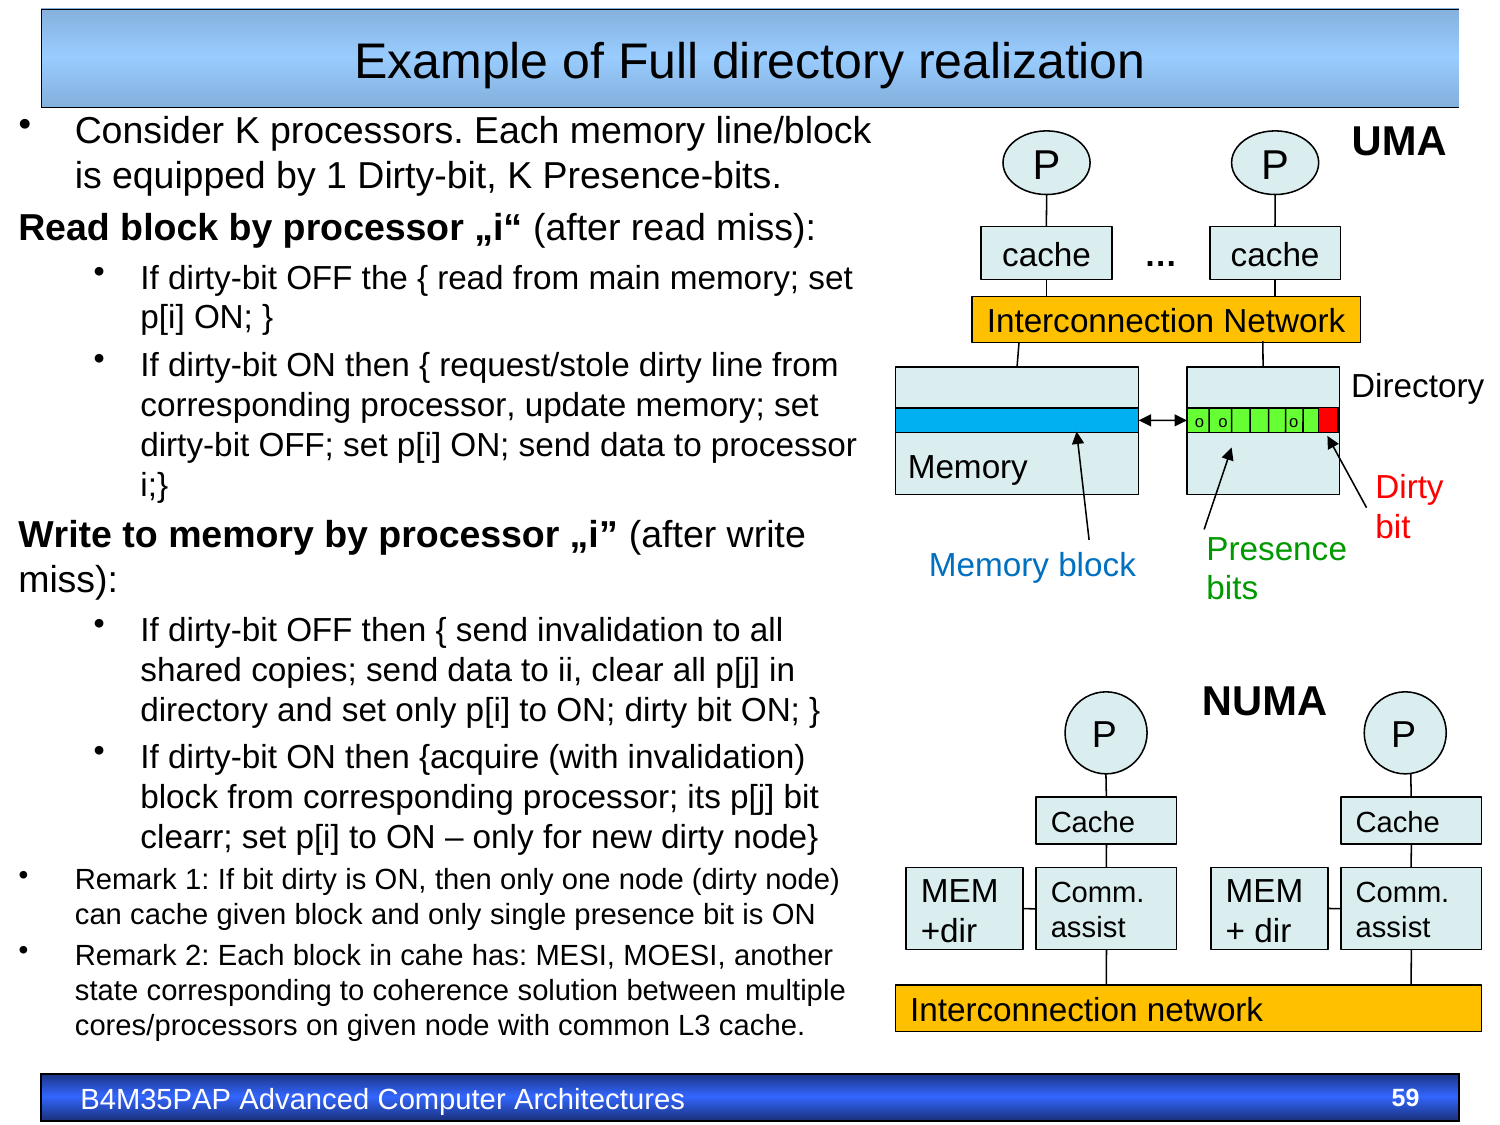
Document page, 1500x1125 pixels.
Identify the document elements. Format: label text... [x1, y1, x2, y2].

text_box P [1002, 130, 1091, 195]
text_box Comm. assist [1036, 867, 1177, 950]
text_box NUMA [1186, 672, 1368, 726]
text_box P [1231, 130, 1319, 195]
text_box Cache [1036, 797, 1177, 845]
text_box P [1364, 691, 1447, 774]
text_box Memory block [913, 543, 1174, 582]
text_box Directory [1336, 357, 1500, 411]
title Example of Full directory realization [41, 8, 1459, 108]
text_box Dirty bit [1381, 478, 1394, 496]
text_box Interconnection network [895, 984, 1482, 1032]
text_box Dirty bit [1360, 478, 1500, 532]
text_box Presence bits [1191, 540, 1373, 594]
list Consider K processors. Each memory line/block is equipped by 1 Dirty-bit, K Presence-bits. Read block by processor „i“ (after read miss): If dirty-bit OFF the { read from main memory; set p[i] ON; } If dirty-bit ON then { request/stole dirty line from corresponding processor, update memory; set dirty-bit OFF; set p[i] ON; send data to processor i;} Write to memory by processor „i” (after write miss): If dirty-bit OFF then { send invalidation to all shared copies; send data to ii, clear all p[j] in directory and set only p[i] to ON; dirty bit ON; } If dirty-bit ON then {acquire (with invalidation) block from corresponding processor; its p[j] bit clearr; set p[i] to ON – only for new dirty node} Remark 1: If bit dirty is ON, then only one node (dirty node) can cache given block and only single presence bit is ON Remark 2: Each block in cahe has: MESI, MOESI, another state corresponding to coherence solution between multiple cores/processors on given node with common L3 cache. [3, 98, 890, 1076]
text_box cache [981, 226, 1112, 280]
text_box MEM + dir [1210, 867, 1328, 950]
text_box UMA [1336, 112, 1500, 166]
text_box Cache [1340, 797, 1482, 845]
text_box P [1065, 691, 1148, 774]
text_box o o o [1179, 394, 1361, 448]
text_box MEM +dir [906, 867, 1024, 950]
text_box … [1122, 226, 1199, 280]
text_box Interconnection Network [971, 296, 1361, 343]
text_box cache [1209, 226, 1341, 280]
text_box Comm. assist [1340, 867, 1482, 950]
text_box [1186, 367, 1336, 394]
text_box [1186, 435, 1360, 530]
text_box Memory [892, 438, 1074, 492]
text_box [895, 367, 1179, 540]
